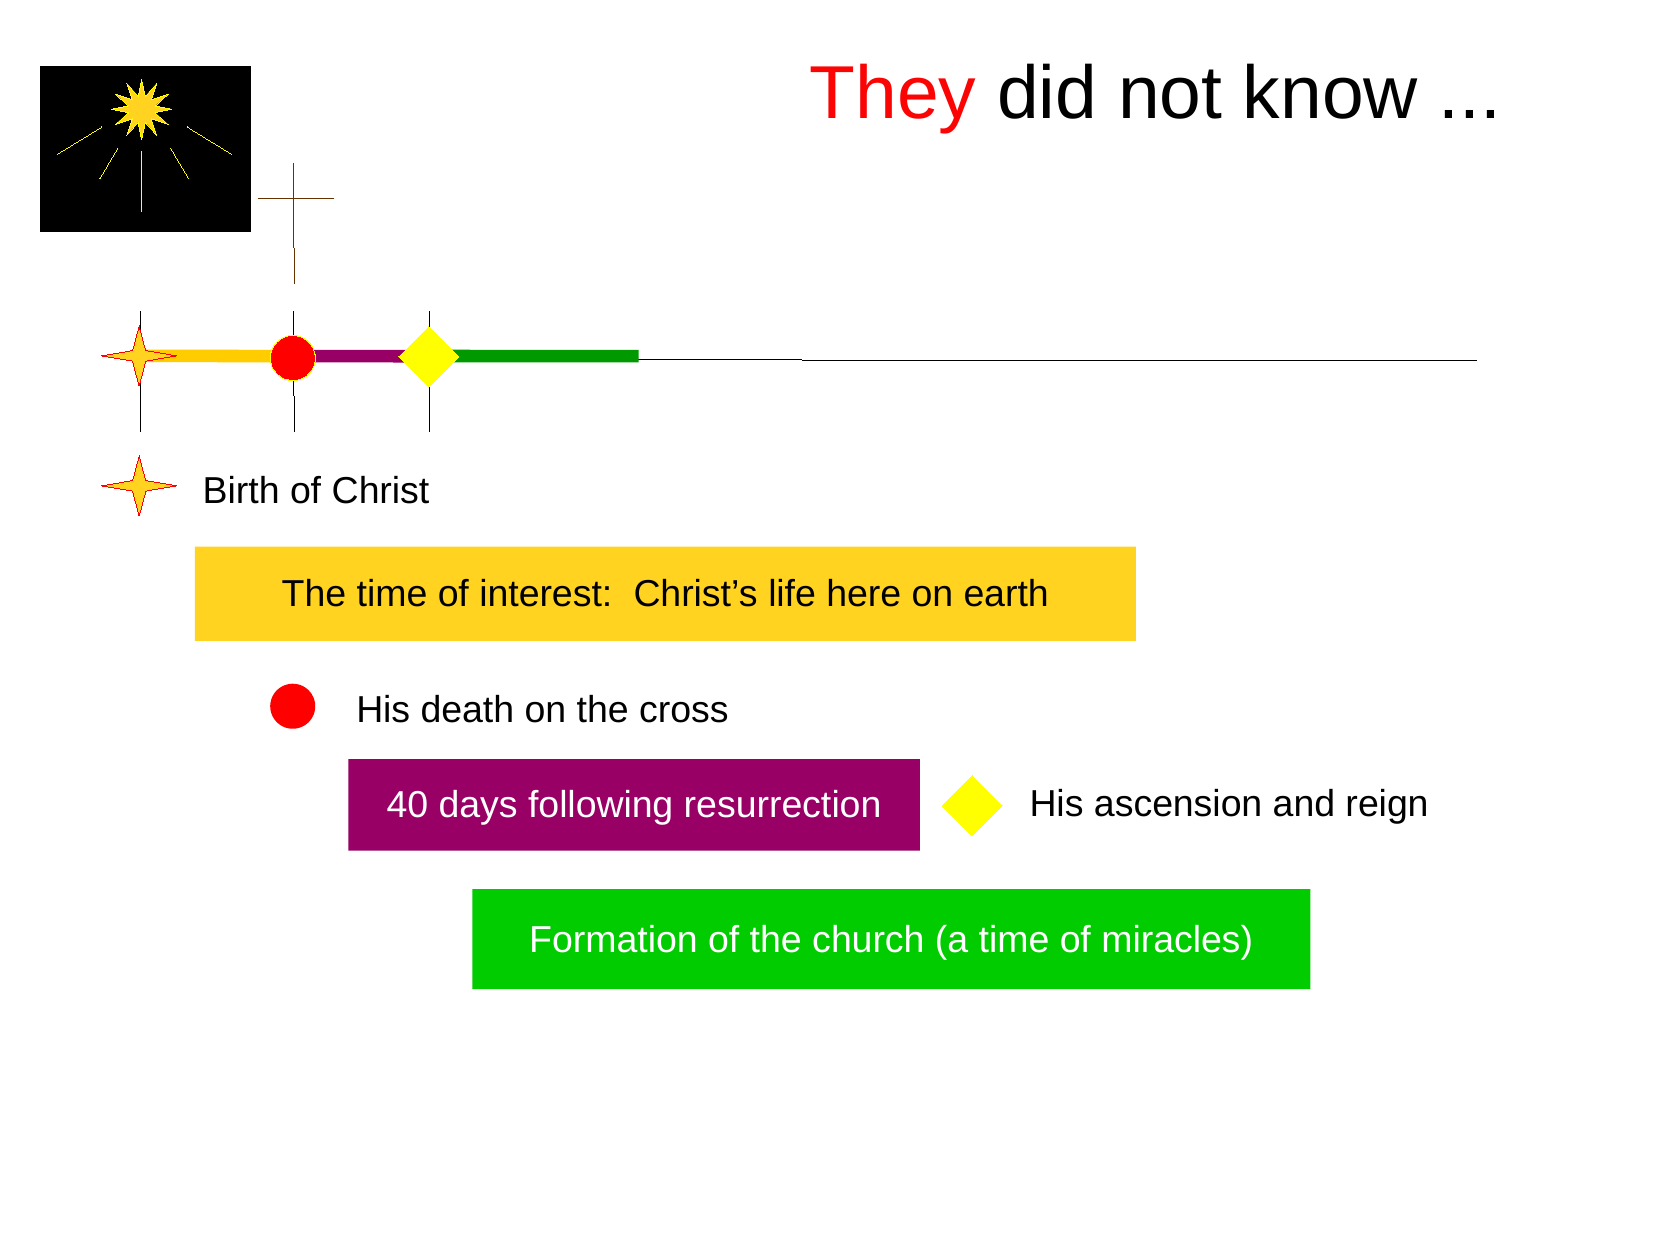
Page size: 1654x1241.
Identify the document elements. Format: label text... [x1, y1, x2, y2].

text_box Formation of the church (a time of miracles) [472, 889, 1311, 990]
text_box [101, 455, 177, 516]
text_box Birth of Christ [188, 462, 496, 520]
text_box [40, 66, 251, 232]
text_box [942, 775, 1003, 836]
text_box 40 days following resurrection [348, 759, 920, 851]
text_box [270, 683, 316, 729]
text_box His ascension and reign [1014, 775, 1476, 833]
text_box They did not know ... [681, 42, 1630, 142]
text_box [398, 326, 459, 387]
text_box His death on the cross [341, 680, 774, 738]
text_box The time of interest: Christ’s life here on earth [194, 546, 1136, 641]
text_box [101, 325, 177, 386]
text_box [270, 335, 316, 381]
